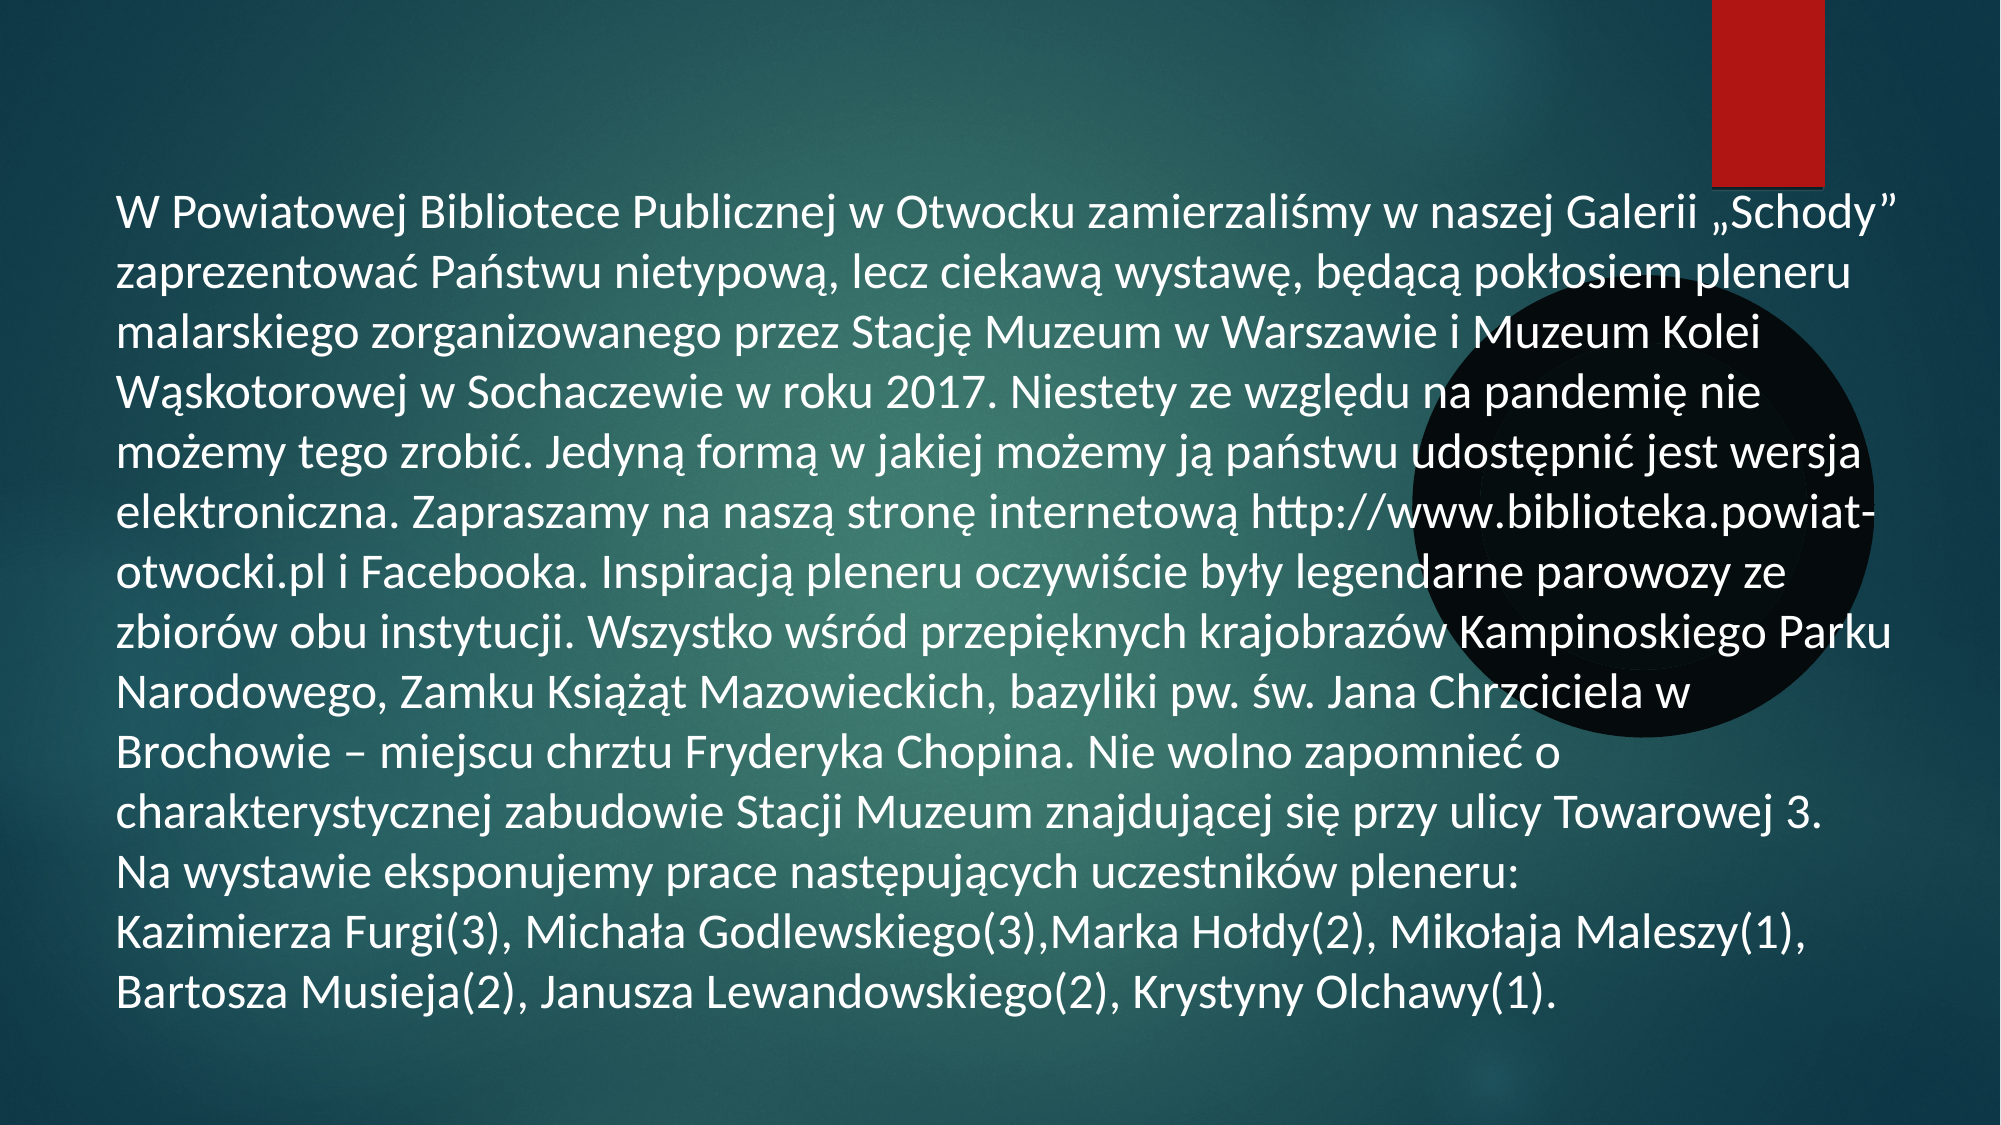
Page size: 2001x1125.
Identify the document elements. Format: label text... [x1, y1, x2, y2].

text_box W Powiatowej Bibliotece Publicznej w Otwocku zamierzaliśmy w naszej Galerii „Schody” zaprezentować Państwu nietypową, lecz ciekawą wystawę, będącą pokłosiem pleneru malarskiego zorganizowanego przez Stację Muzeum w Warszawie i Muzeum Kolei Wąskotorowej w Sochaczewie w roku 2017. Niestety ze względu na pandemię nie możemy tego zrobić. Jedyną formą w jakiej możemy ją państwu udostępnić jest wersja elektroniczna. Zapraszamy na naszą stronę internetową http://www.biblioteka.powiat-otwocki.pl i Facebooka. Inspiracją pleneru oczywiście były legendarne parowozy ze zbiorów obu instytucji. Wszystko wśród przepięknych krajobrazów Kampinoskiego Parku Narodowego, Zamku Książąt Mazowieckich, bazyliki pw. św. Jana Chrzciciela w Brochowie – miejscu chrztu Fryderyka Chopina. Nie wolno zapomnieć o charakterystycznej zabudowie Stacji Muzeum znajdującej się przy ulicy Towarowej 3. Na wystawie eksponujemy prace następujących uczestników pleneru: Kazimierza Furgi(3), Michała Godlewskiego(3),Marka Hołdy(2), Mikołaja Maleszy(1), Bartosza Musieja(2), Janusza Lewandowskiego(2), Krystyny Olchawy(1). [101, 92, 1928, 1089]
